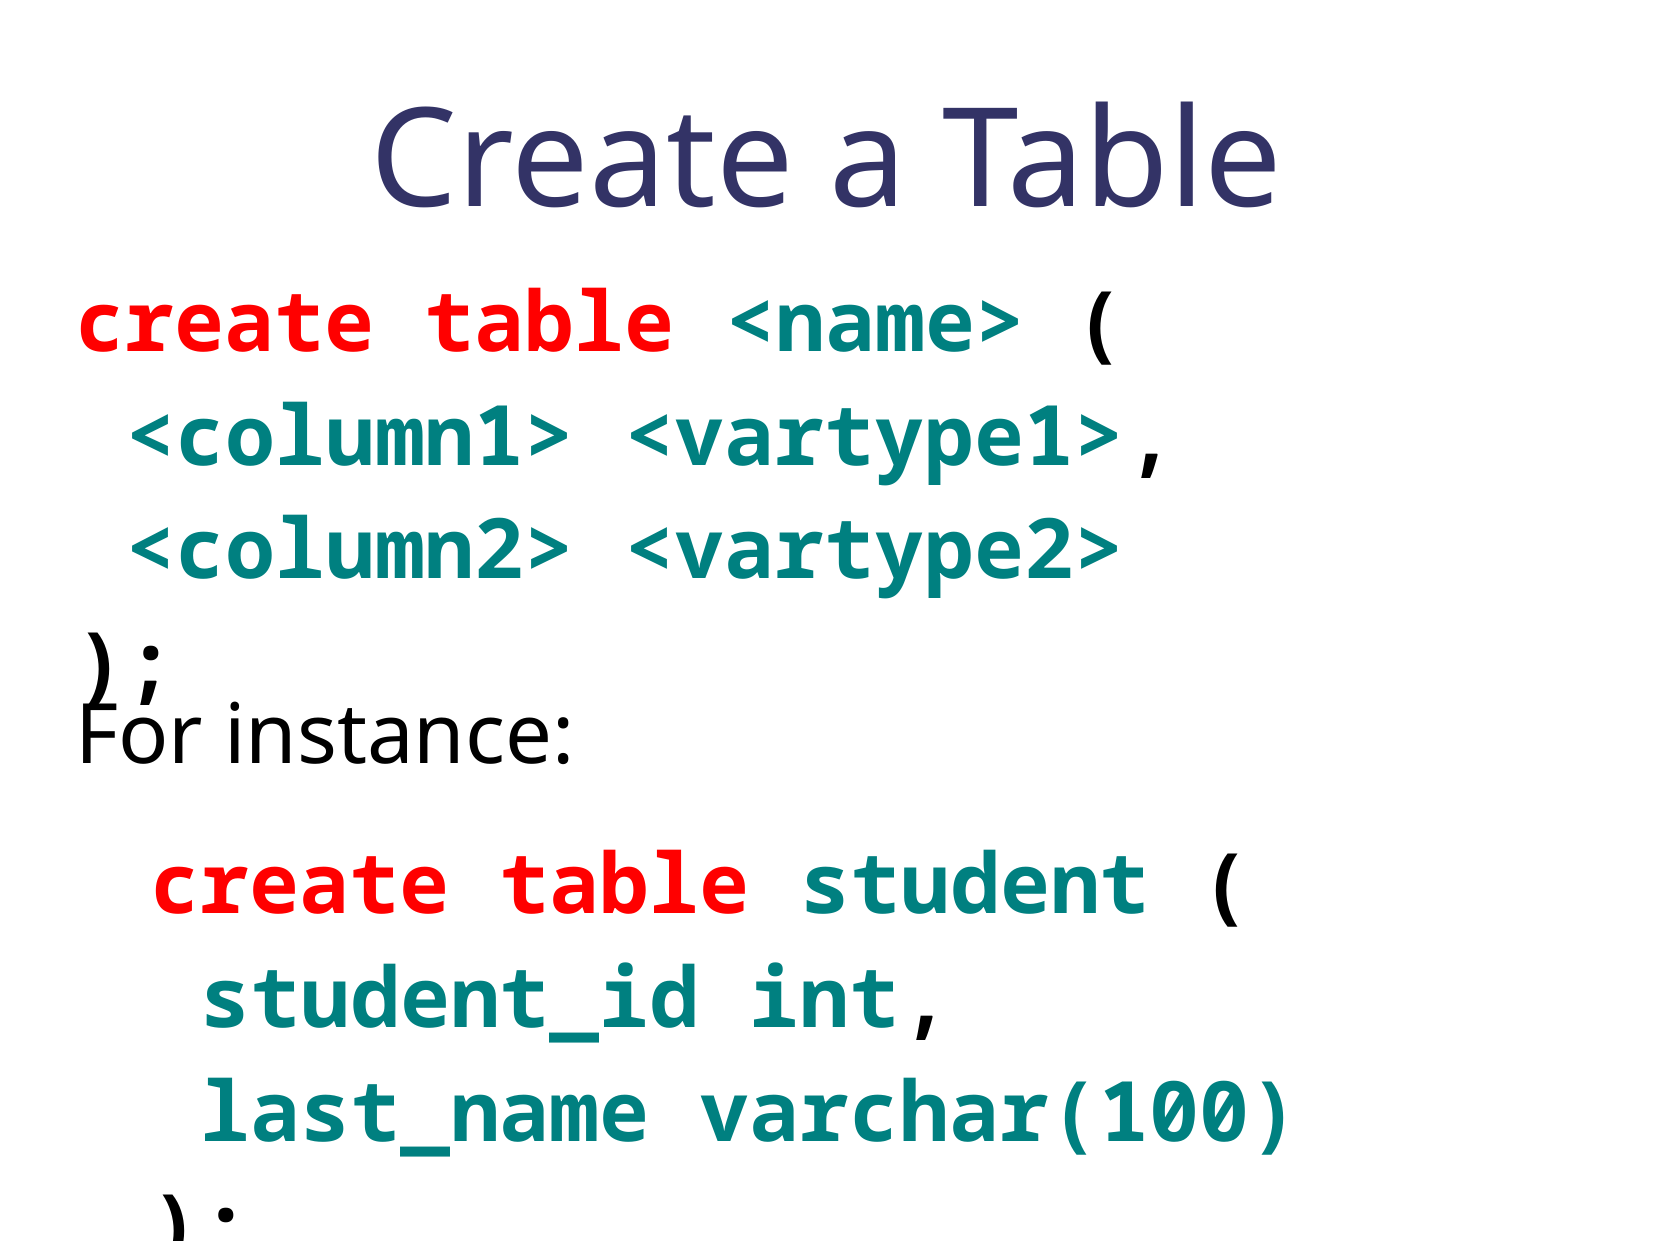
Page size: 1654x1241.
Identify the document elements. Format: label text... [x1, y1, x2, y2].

title Create a Table [82, 56, 1571, 250]
text_box For instance: [75, 675, 1654, 865]
text_box create table student ( student_id int, last_name varchar(100) ); [150, 865, 1654, 1210]
subtitle create table <name> ( <column1> <vartype1>, <column2> <vartype2> ); [75, 262, 1613, 647]
